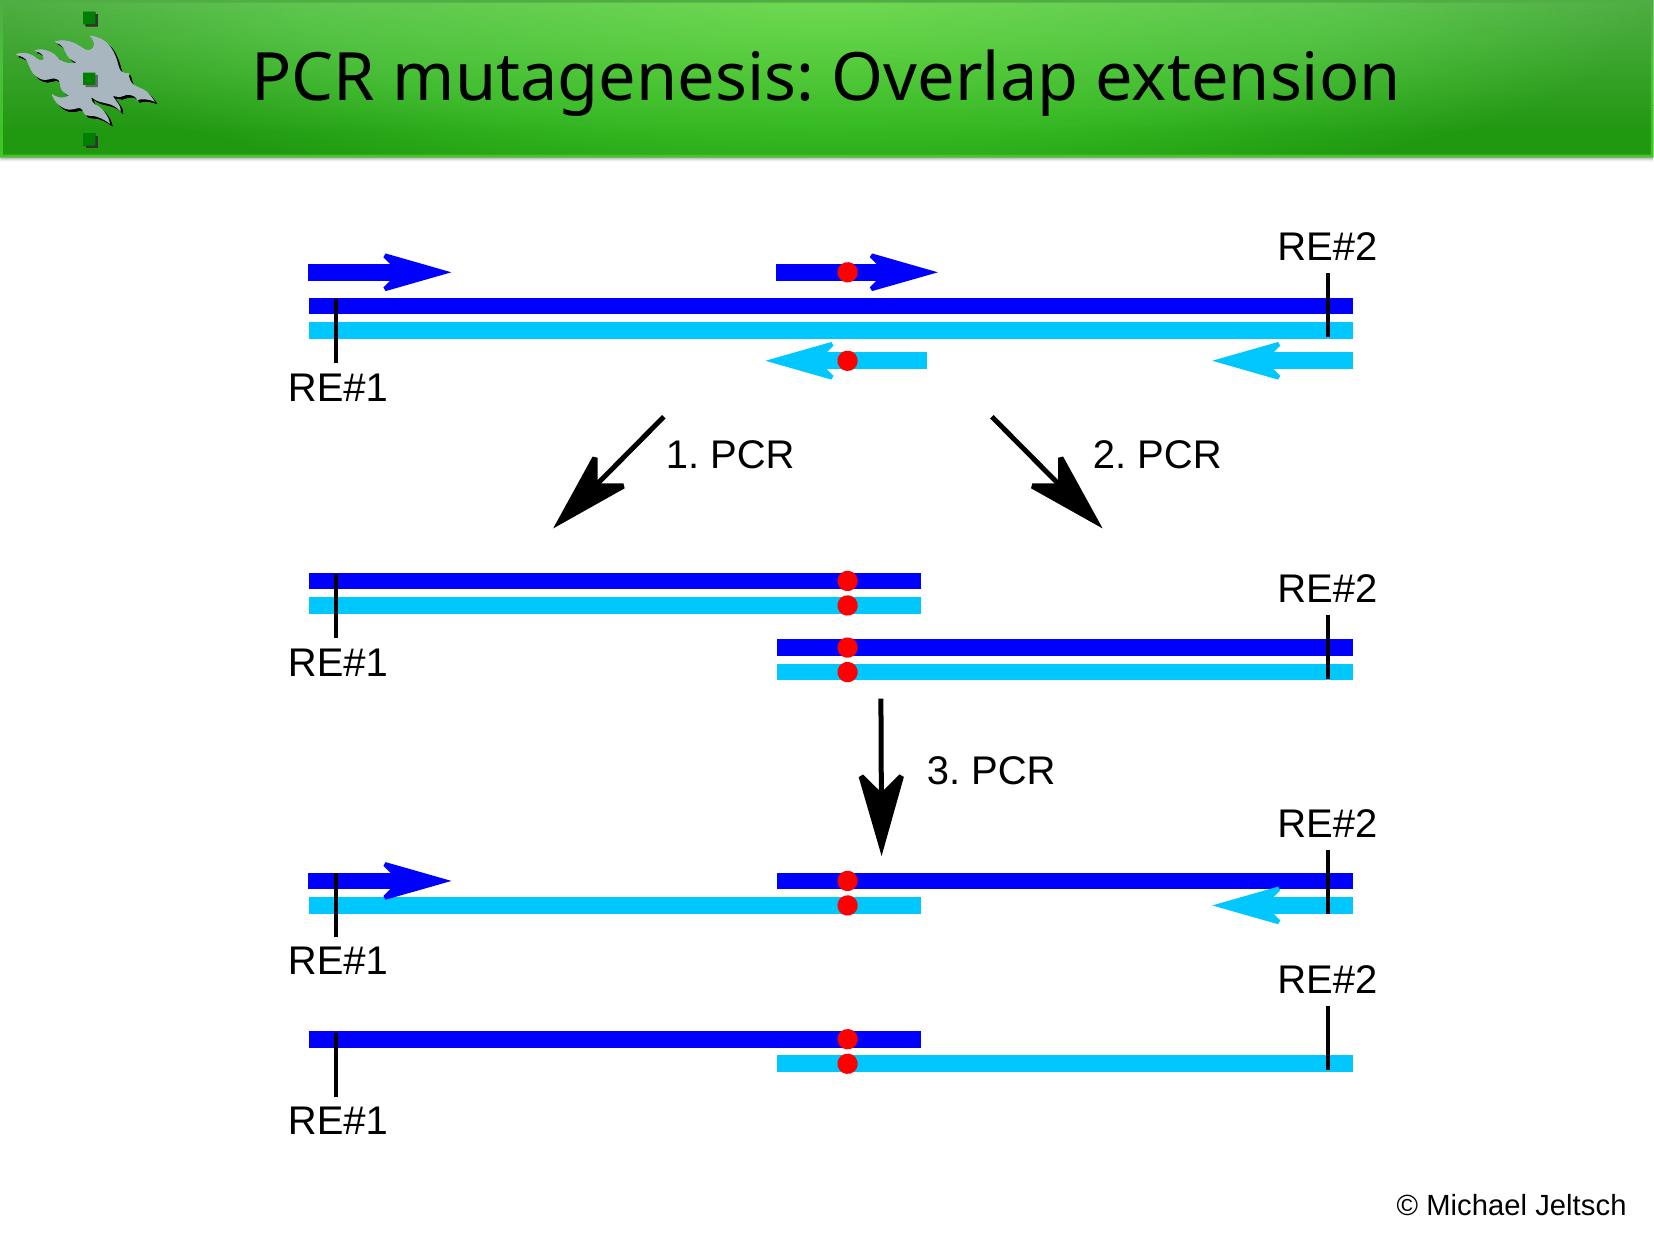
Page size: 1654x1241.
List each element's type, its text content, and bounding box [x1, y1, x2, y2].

title PCR mutagenesis: Overlap extension [176, 30, 1478, 121]
picture [291, 231, 1376, 1136]
